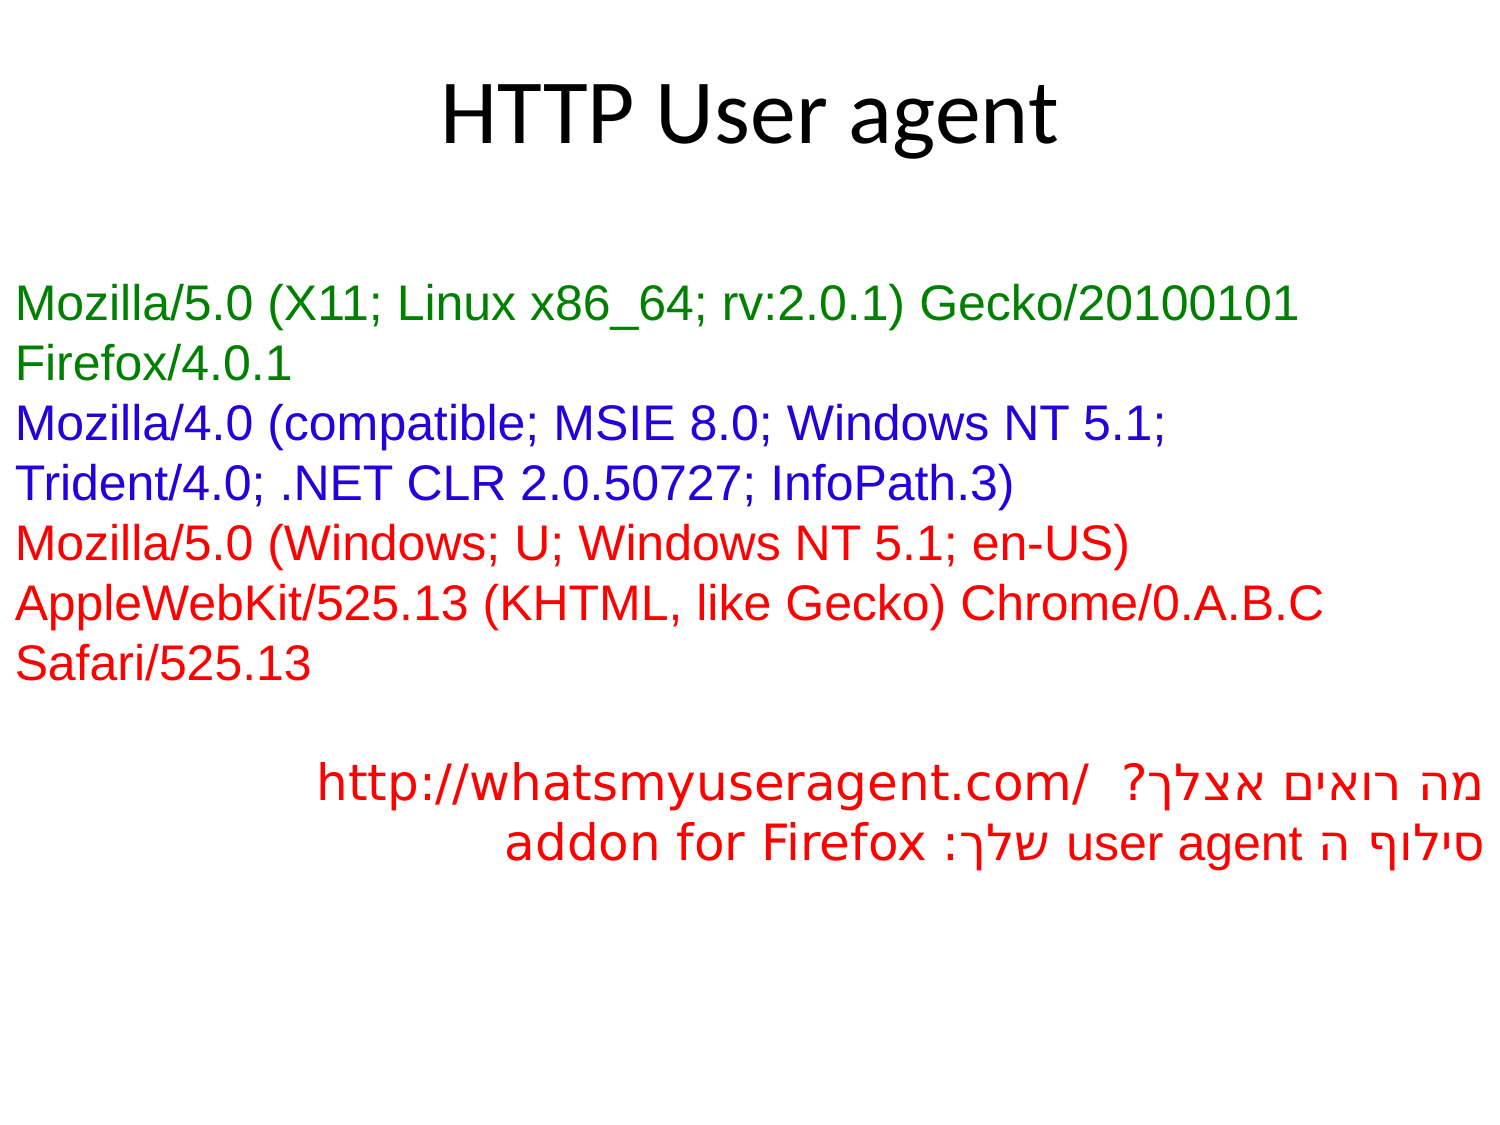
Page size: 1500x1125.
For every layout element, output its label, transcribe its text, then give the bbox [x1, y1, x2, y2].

text_box Mozilla/5.0 (X11; Linux x86_64; rv:2.0.1) Gecko/20100101 Firefox/4.0.1 Mozilla/4.0 (compatible; MSIE 8.0; Windows NT 5.1; Trident/4.0; .NET CLR 2.0.50727; InfoPath.3) Mozilla/5.0 (Windows; U; Windows NT 5.1; en-US) AppleWebKit/525.13 (KHTML, like Gecko) Chrome/0.A.B.C Safari/525.13 מה רואים אצלך? http://whatsmyuseragent.com/ סילוף ה user agent שלך: addon for Firefox [0, 262, 1500, 1025]
text_box HTTP User agent [75, 45, 1425, 233]
